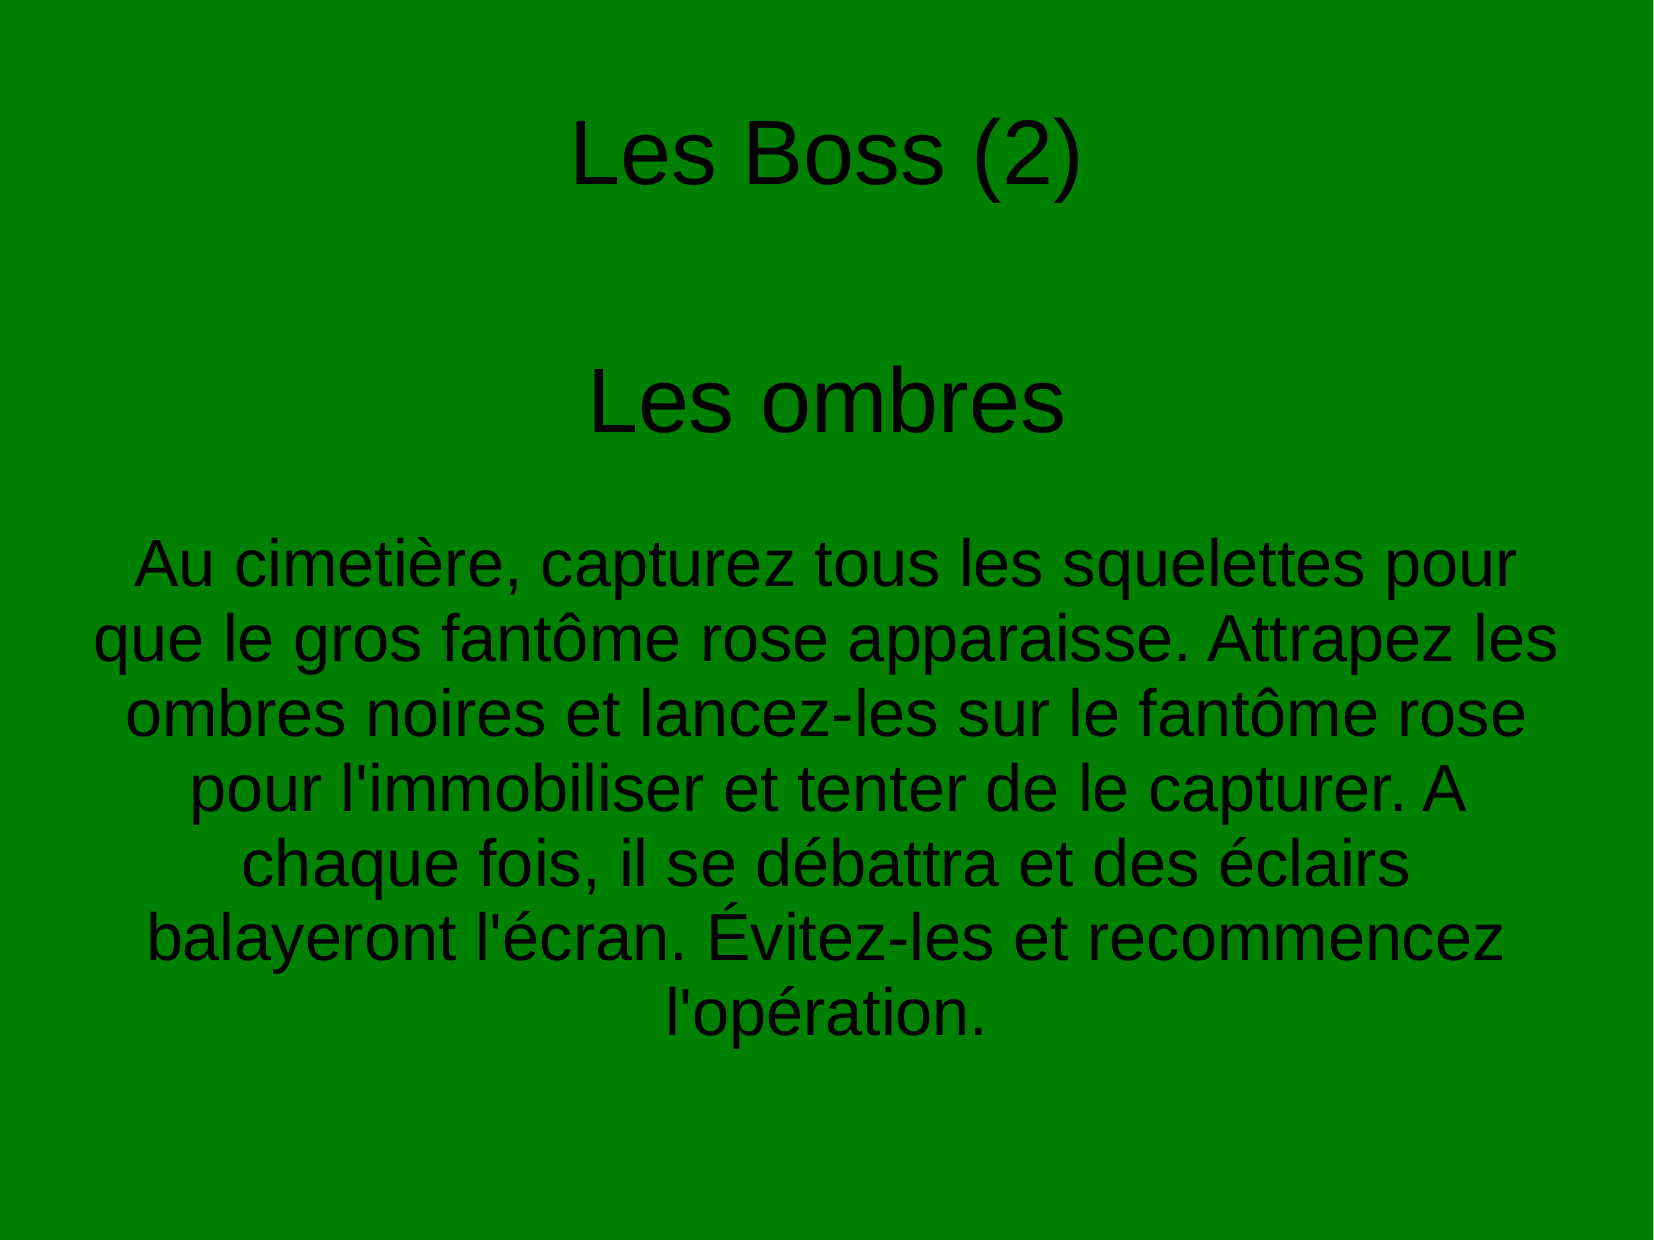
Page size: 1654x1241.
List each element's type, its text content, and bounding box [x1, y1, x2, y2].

title Les Boss (2) [82, 56, 1571, 250]
subtitle Les ombres Au cimetière, capturez tous les squelettes pour que le gros fantôme rose apparaisse. Attrapez les ombres noires et lancez-les sur le fantôme rose pour l'immobiliser et tenter de le capturer. A chaque fois, il se débattra et des éclairs balayeront l'écran. Évitez-les et recommencez l'opération. [82, 297, 1571, 1102]
